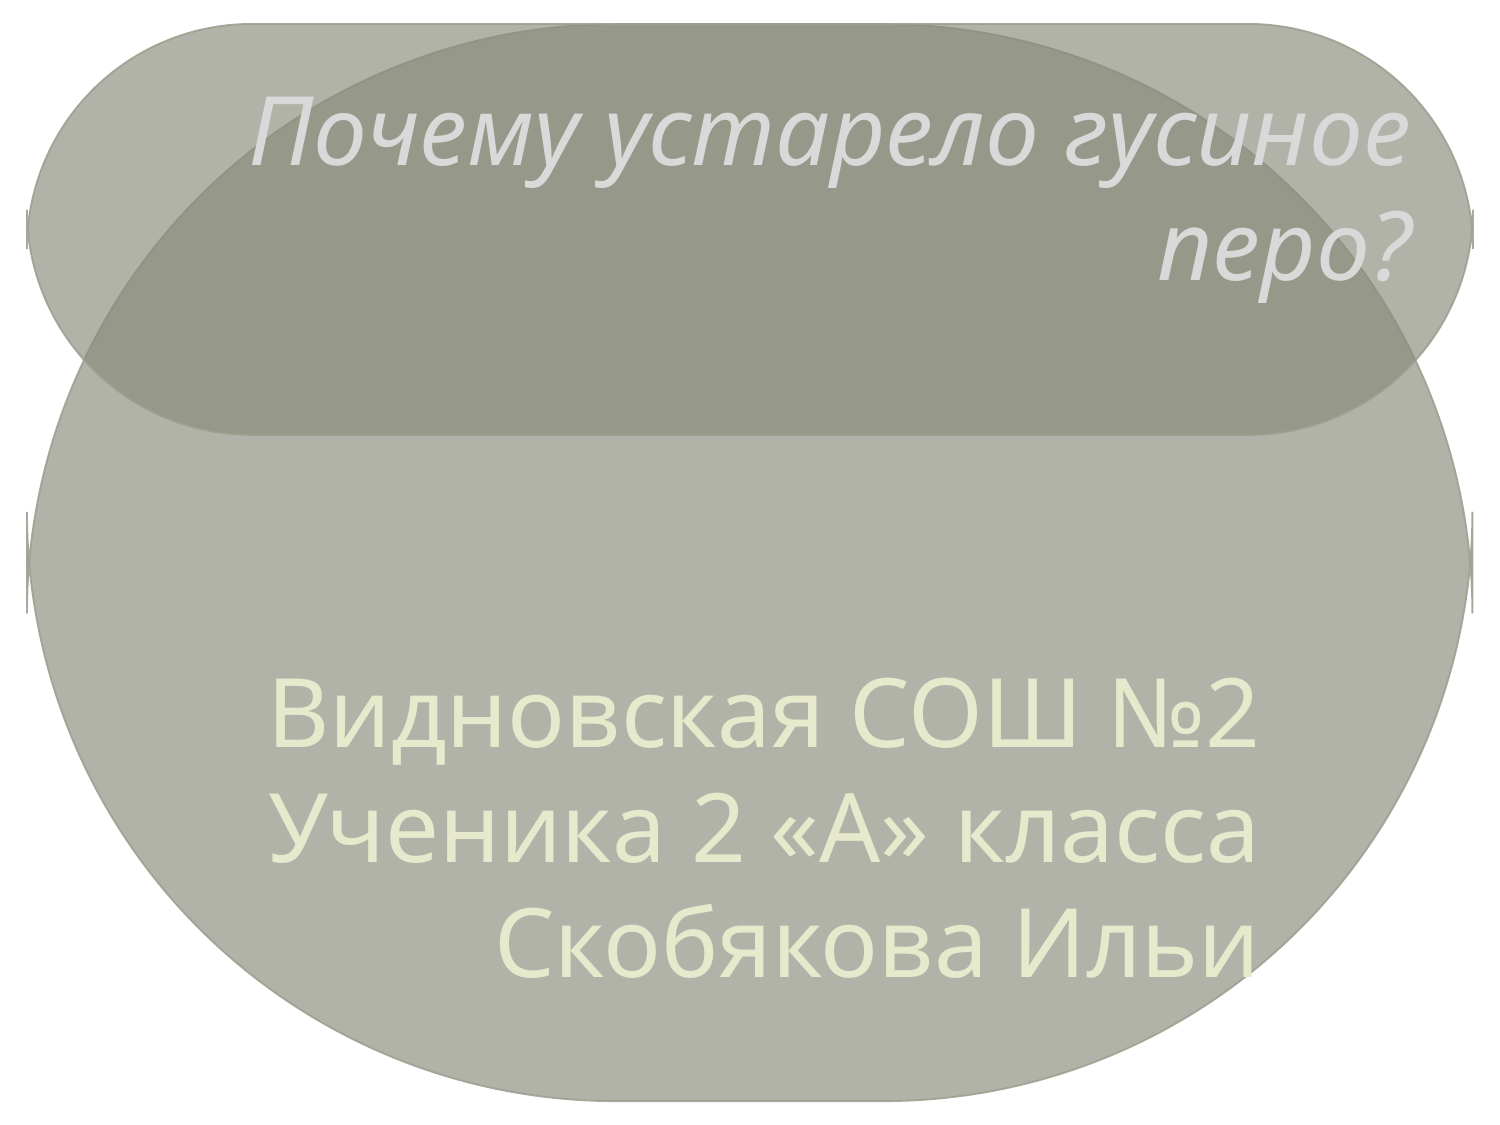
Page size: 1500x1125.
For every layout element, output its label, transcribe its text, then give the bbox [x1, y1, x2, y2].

subtitle Видновская СОШ №2 Ученика 2 «А» класса Скобякова Ильи [225, 644, 1275, 950]
title Почему устарело гусиное перо? [76, 62, 1427, 425]
